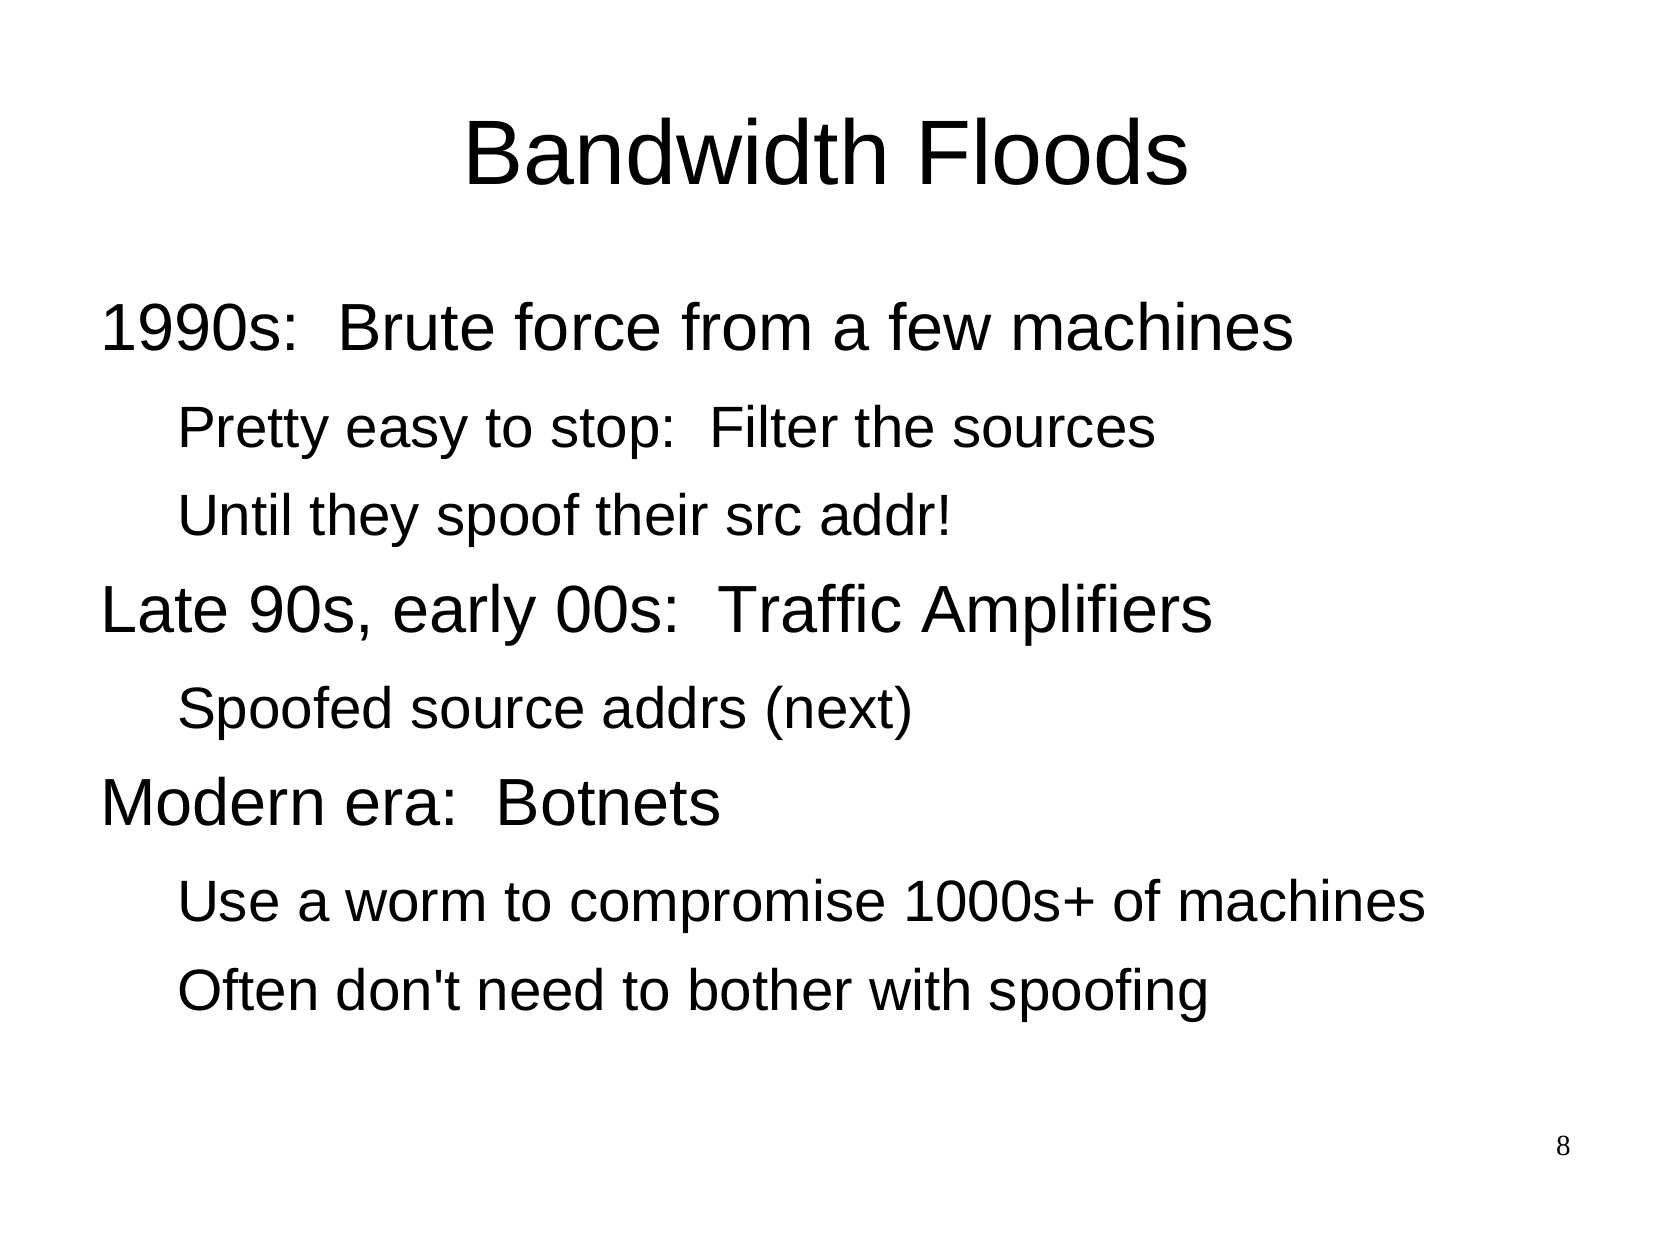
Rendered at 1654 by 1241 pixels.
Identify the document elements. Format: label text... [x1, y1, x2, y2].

list 1990s: Brute force from a few machines Pretty easy to stop: Filter the sources Until they spoof their src addr! Late 90s, early 00s: Traffic Amplifiers Spoofed source addrs (next) Modern era: Botnets Use a worm to compromise 1000s+ of machines Often don't need to bother with spoofing [82, 290, 1571, 1094]
title Bandwidth Floods [82, 56, 1571, 250]
